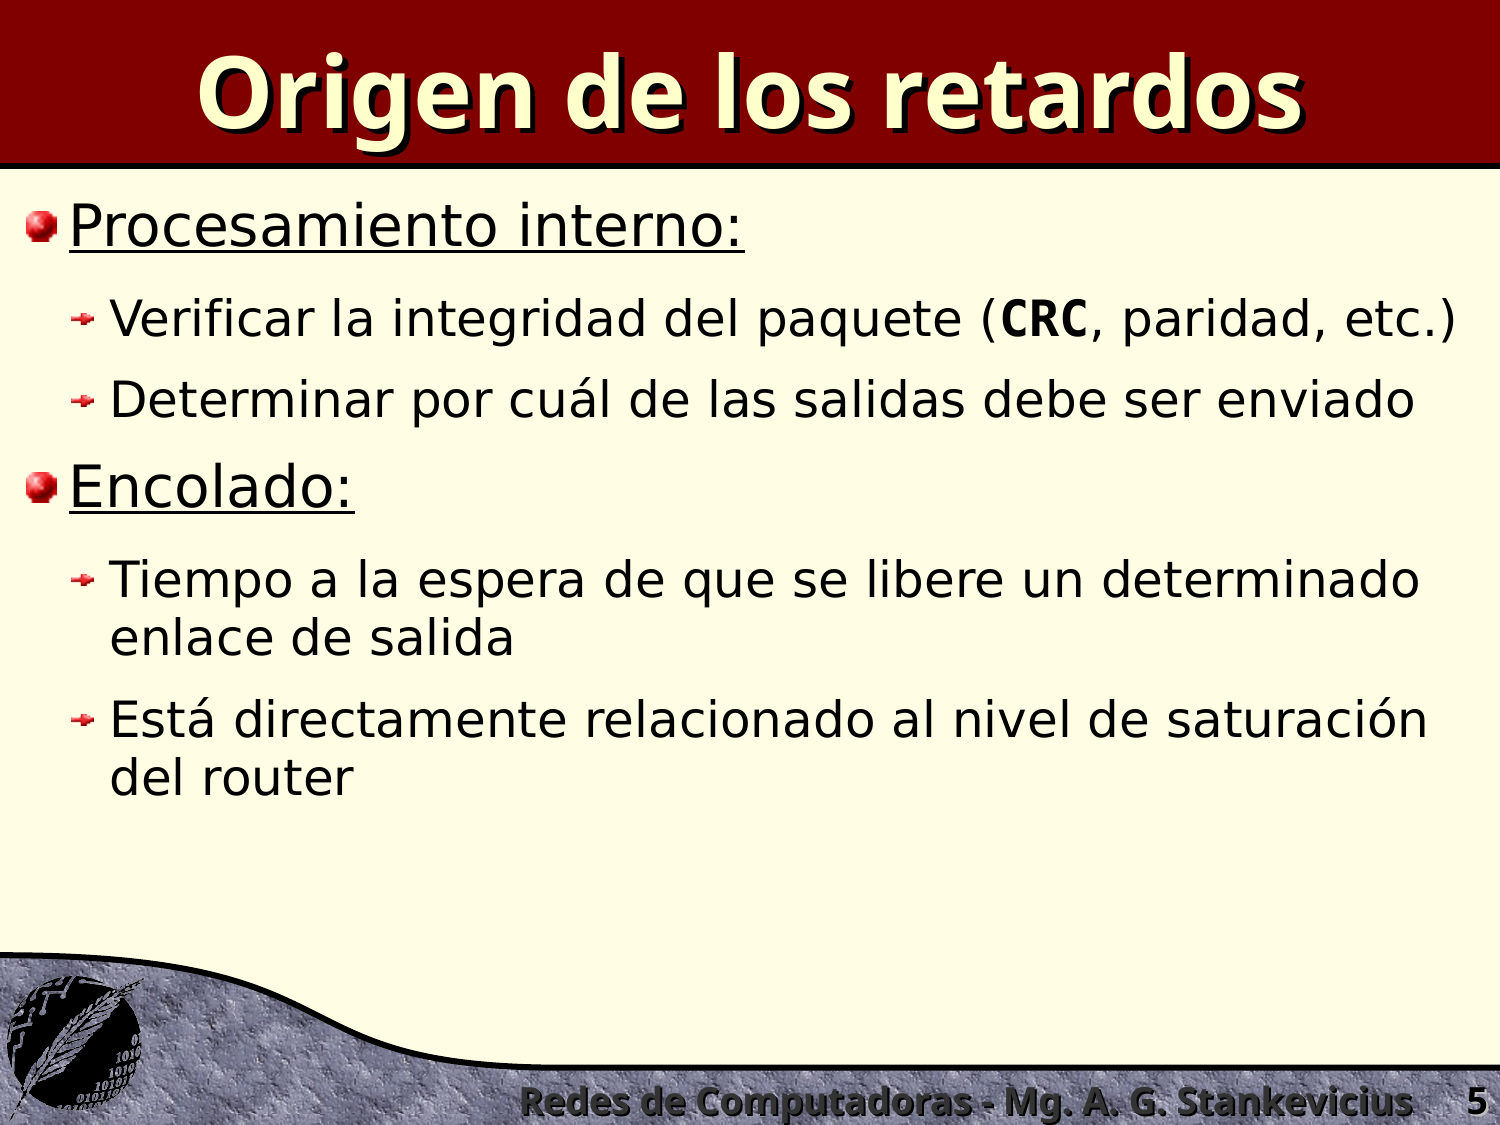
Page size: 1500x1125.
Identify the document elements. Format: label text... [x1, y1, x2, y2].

picture [790, 1100, 795, 1110]
title Origen de los retardos [15, 5, 1485, 160]
picture [0, 959, 1500, 1125]
picture [1047, 1100, 1054, 1110]
list Procesamiento interno: Verificar la integridad del paquete (CRC, paridad, etc.) Determinar por cuál de las salidas debe ser enviado Encolado: Tiempo a la espera de que se libere un determinado enlace de salida Está directamente relacionado al nivel de saturación del router [11, 192, 1486, 845]
